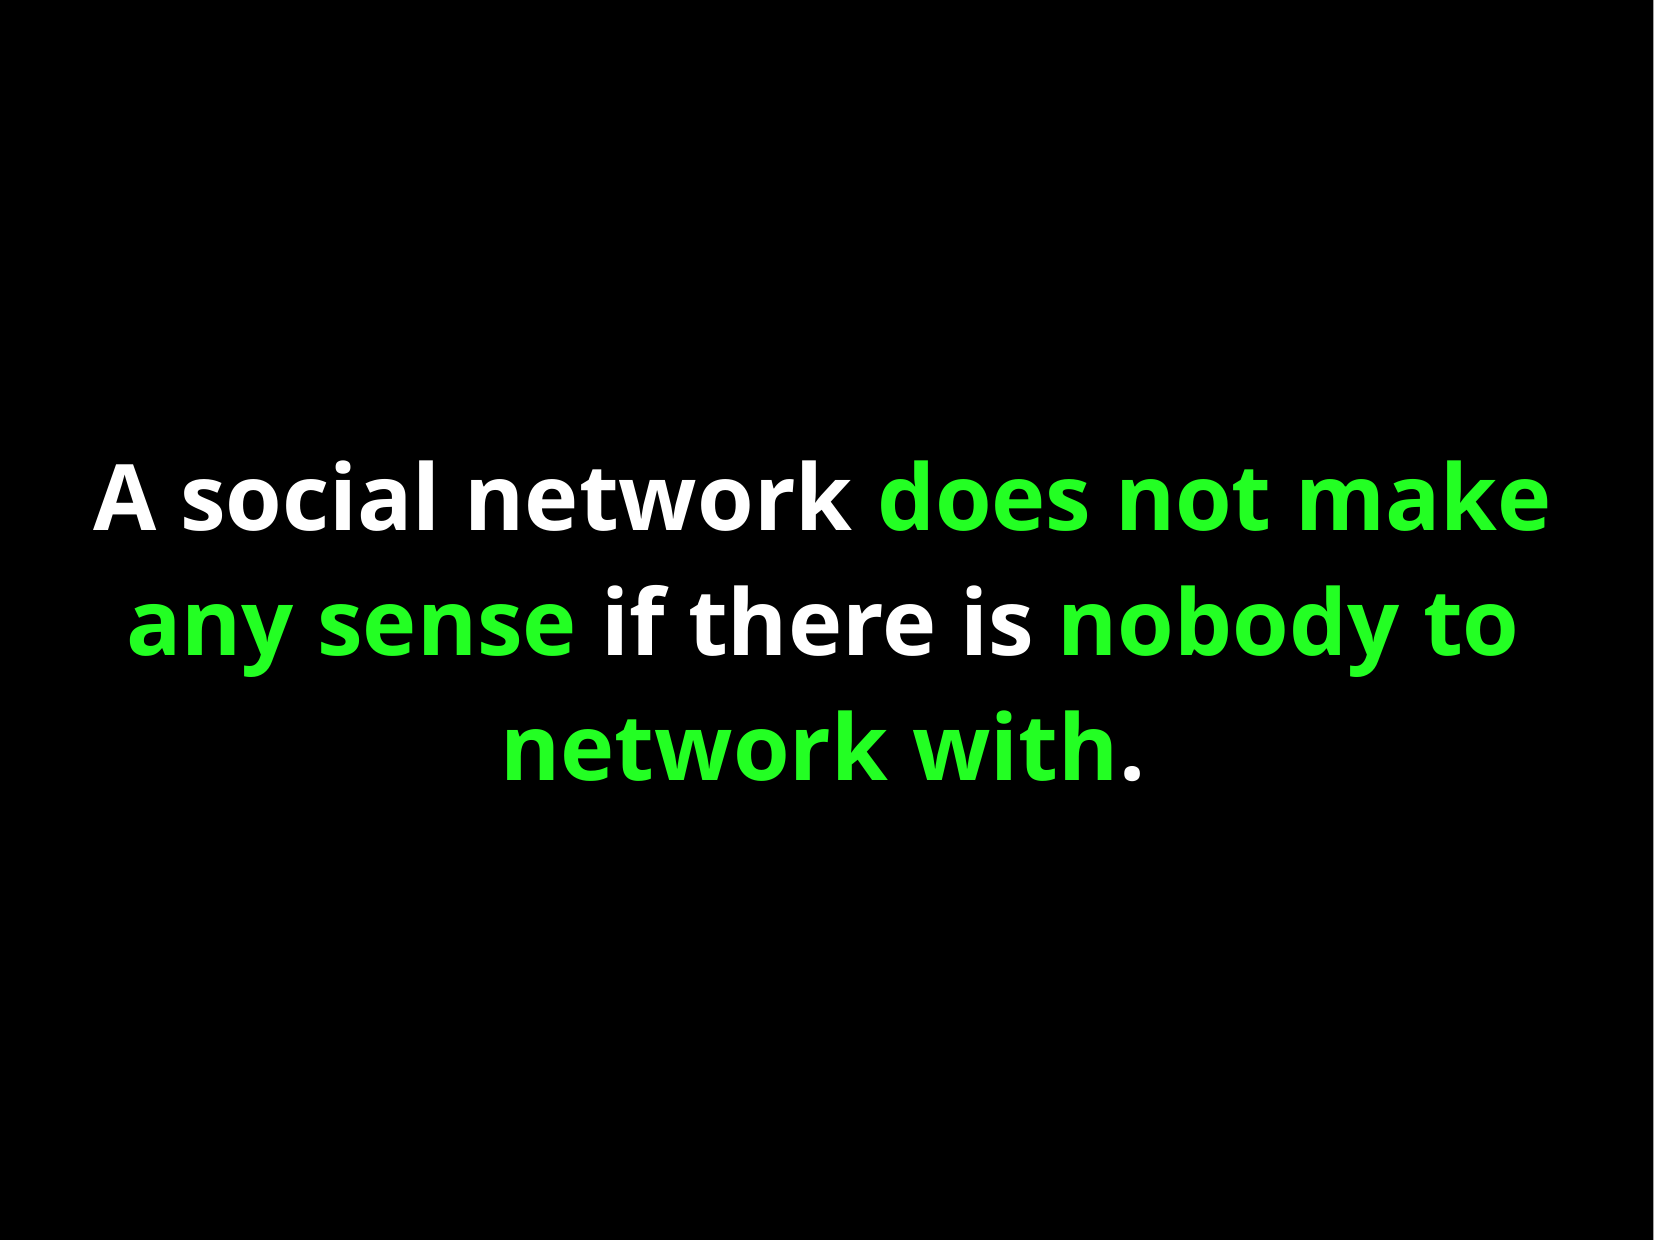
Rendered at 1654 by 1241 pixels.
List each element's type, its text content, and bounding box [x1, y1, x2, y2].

title A social network does not make any sense if there is nobody to network with. [75, 282, 1571, 958]
